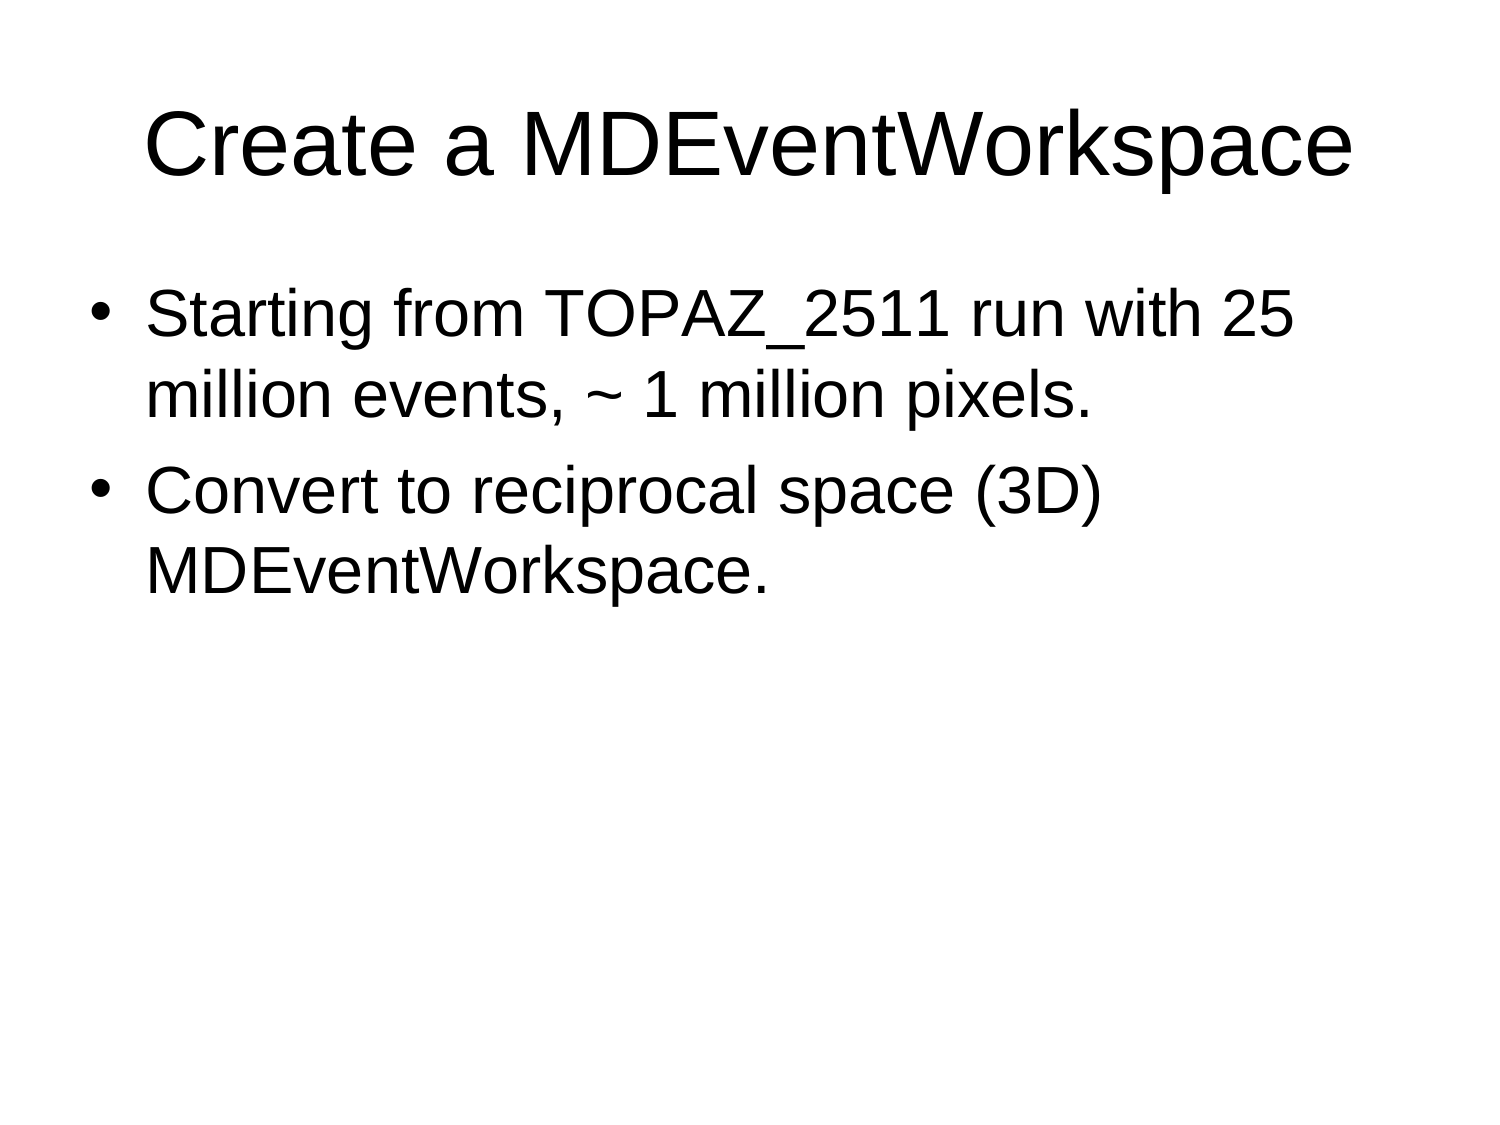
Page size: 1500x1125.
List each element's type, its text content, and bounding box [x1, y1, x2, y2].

list Starting from TOPAZ_2511 run with 25 million events, ~ 1 million pixels. Convert to reciprocal space (3D) MDEventWorkspace. [75, 262, 1426, 1005]
title Create a MDEventWorkspace [75, 45, 1426, 233]
